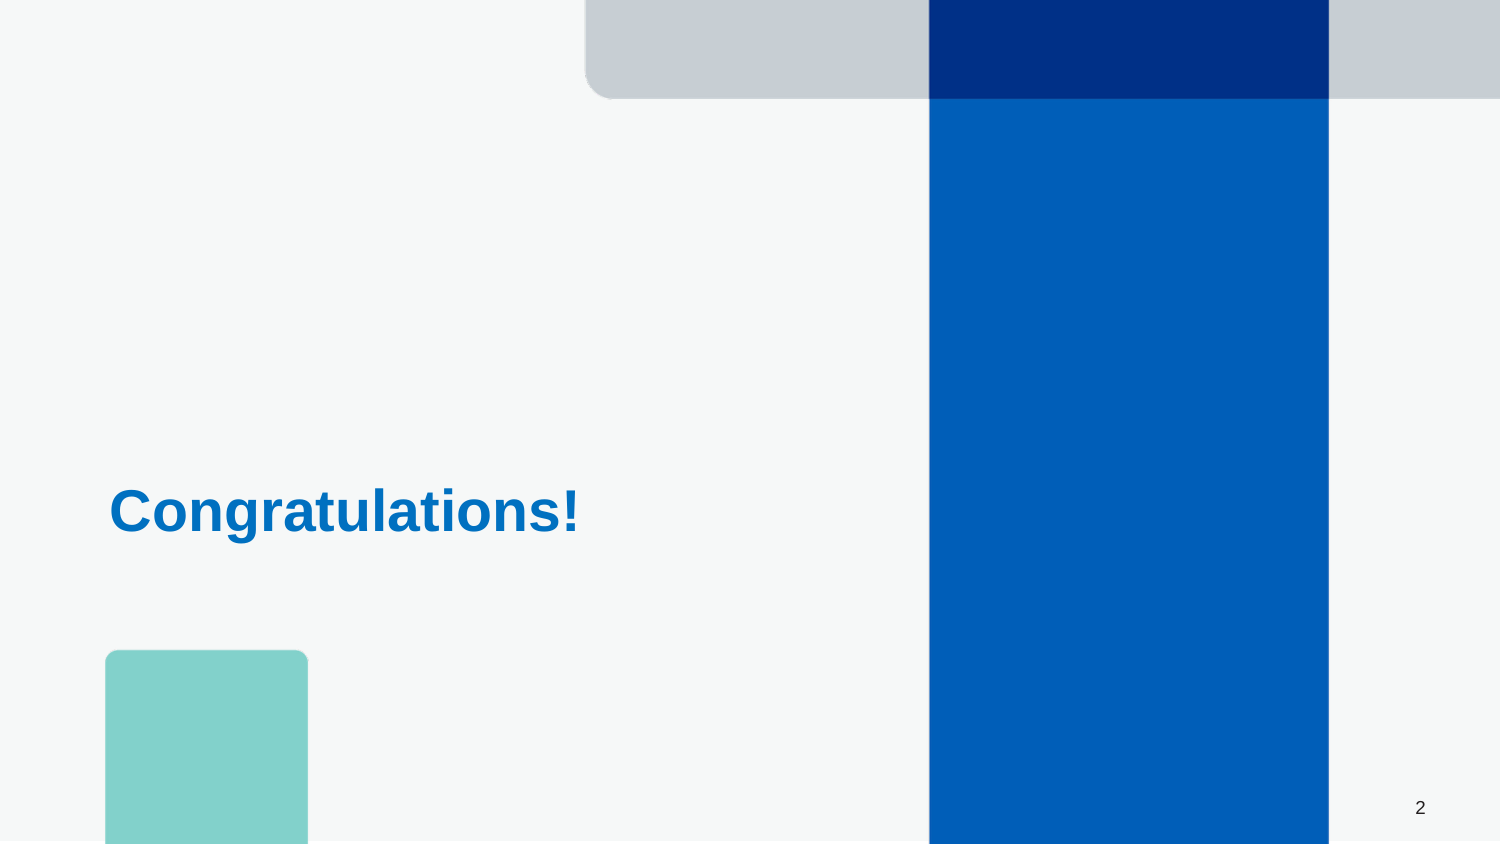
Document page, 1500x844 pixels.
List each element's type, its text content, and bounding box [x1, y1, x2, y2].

list Congratulations! [107, 352, 860, 546]
